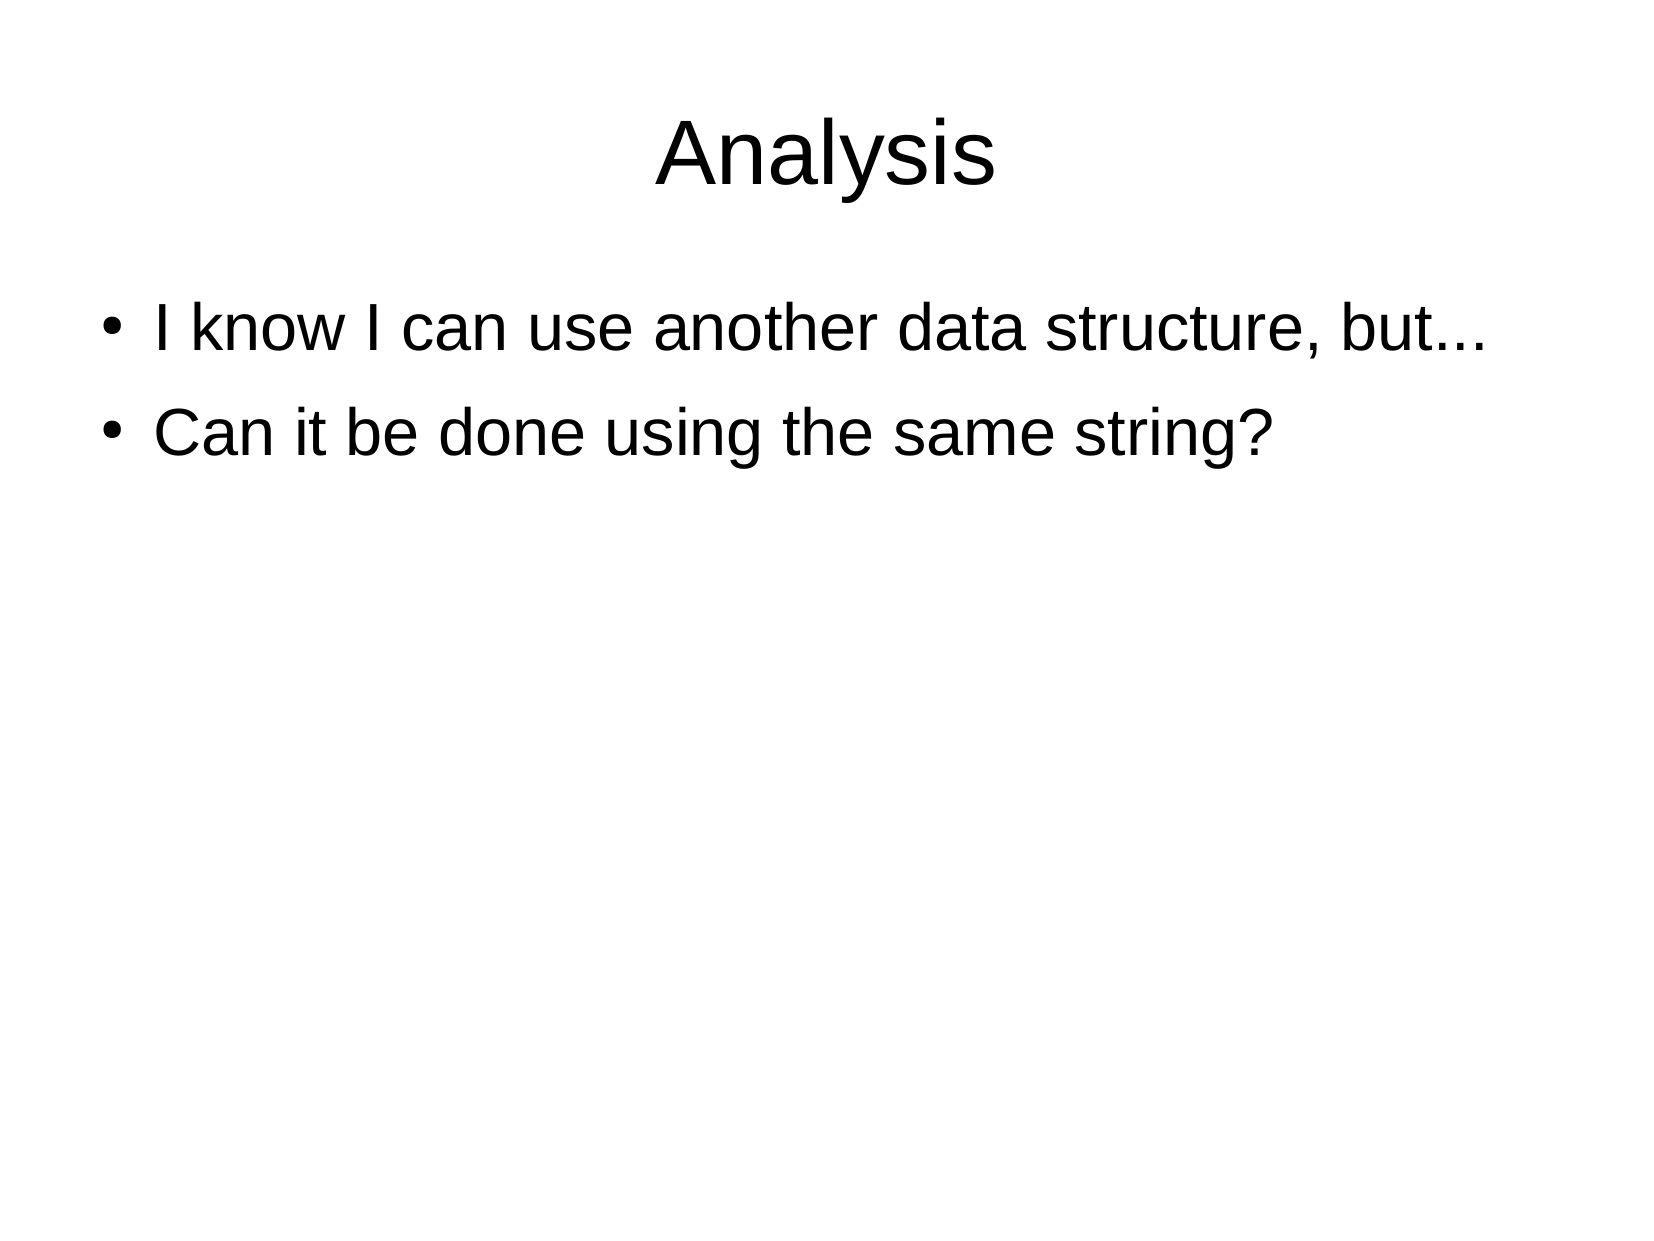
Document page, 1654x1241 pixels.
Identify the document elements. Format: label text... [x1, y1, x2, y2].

list I know I can use another data structure, but... Can it be done using the same string? [82, 290, 1571, 1010]
title Analysis [82, 49, 1571, 257]
